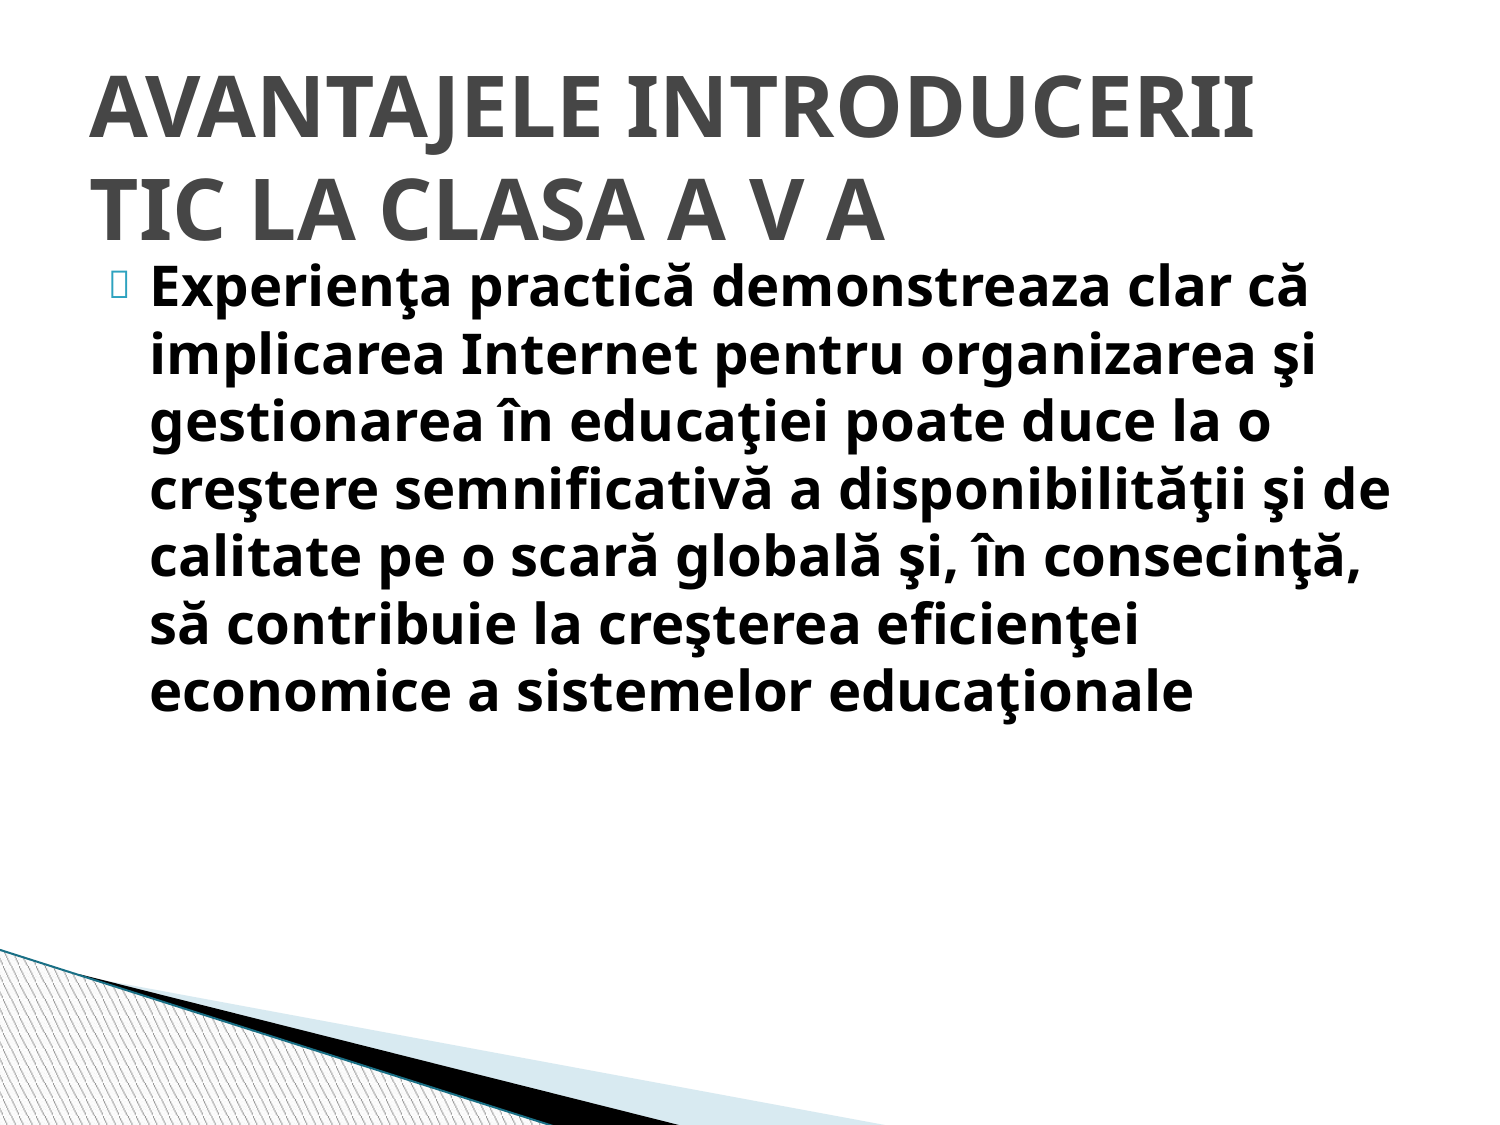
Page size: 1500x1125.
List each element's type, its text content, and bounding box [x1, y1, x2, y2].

picture [0, 952, 543, 1125]
list Experienţa practică demonstreaza clar că implicarea Internet pentru organizarea şi gestionarea în educaţiei poate duce la o creştere semnificativă a disponibilităţii şi de calitate pe o scară globală şi, în consecinţă, să contribuie la creşterea eficienţei economice a sistemelor educaţionale [75, 243, 1425, 986]
title AVANTAJELE INTRODUCERII TIC LA CLASA A V A [75, 45, 1425, 233]
